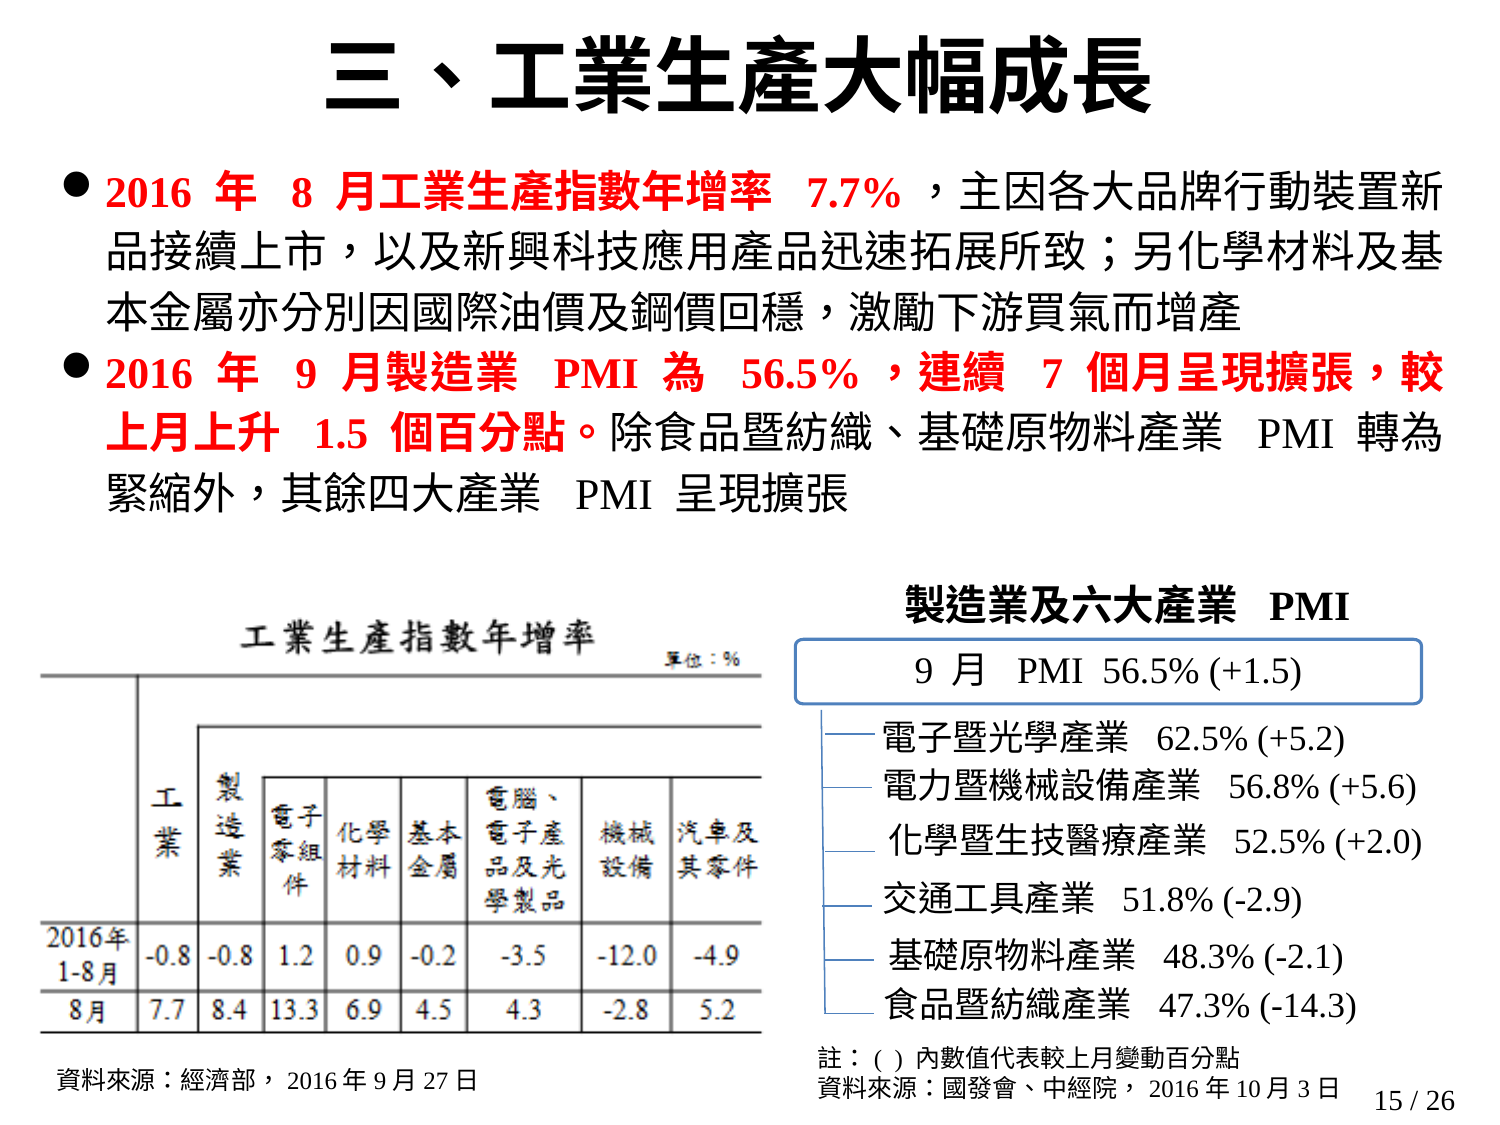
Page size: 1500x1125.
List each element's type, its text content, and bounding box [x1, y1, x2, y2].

text_box 9 月 PMI 56.5% (+1.5) [795, 639, 1422, 704]
text_box 電子暨光學產業 62.5% (+5.2) [874, 709, 1401, 765]
text_box 製造業及六大產業 PMI [748, 571, 1500, 636]
text_box 交通工具產業 51.8% (-2.9) [875, 870, 1467, 929]
text_box 化學暨生技醫療產業 52.5% (+2.0) [880, 812, 1472, 871]
text_box 註：( ) 內數值代表較上月變動百分點 資料來源：國發會、中經院，2016年10月3日 [803, 1034, 1388, 1110]
text_box 食品暨紡織產業 47.3% (-14.3) [876, 977, 1403, 1035]
text_box 資料來源：經濟部，2016年9月27日 [41, 1058, 828, 1101]
text_box 三、工業生產大幅成長 [0, 0, 1477, 151]
picture [39, 602, 772, 1052]
text_box 電力暨機械設備產業 56.8% (+5.6) [875, 758, 1466, 817]
text_box 2016 年 8 月工業生產指數年增率 7.7%，主因各大品牌行動裝置新品接續上市，以及新興科技應用產品迅速拓展所致；另化學材料及基本金屬亦分別因國際油價及鋼價回穩，激勵下游買氣而增產 2016 年 9 月製造業 PMI 為 56.5%，連續 7 個月呈現擴張，較上月上升 1.5 個百分點。除食品暨紡織、基礎原物料產業 PMI 轉為緊縮外，其餘四大產業 PMI 呈現擴張 [0, 138, 1477, 489]
text_box 基礎原物料產業 48.3% (-2.1) [880, 929, 1407, 986]
